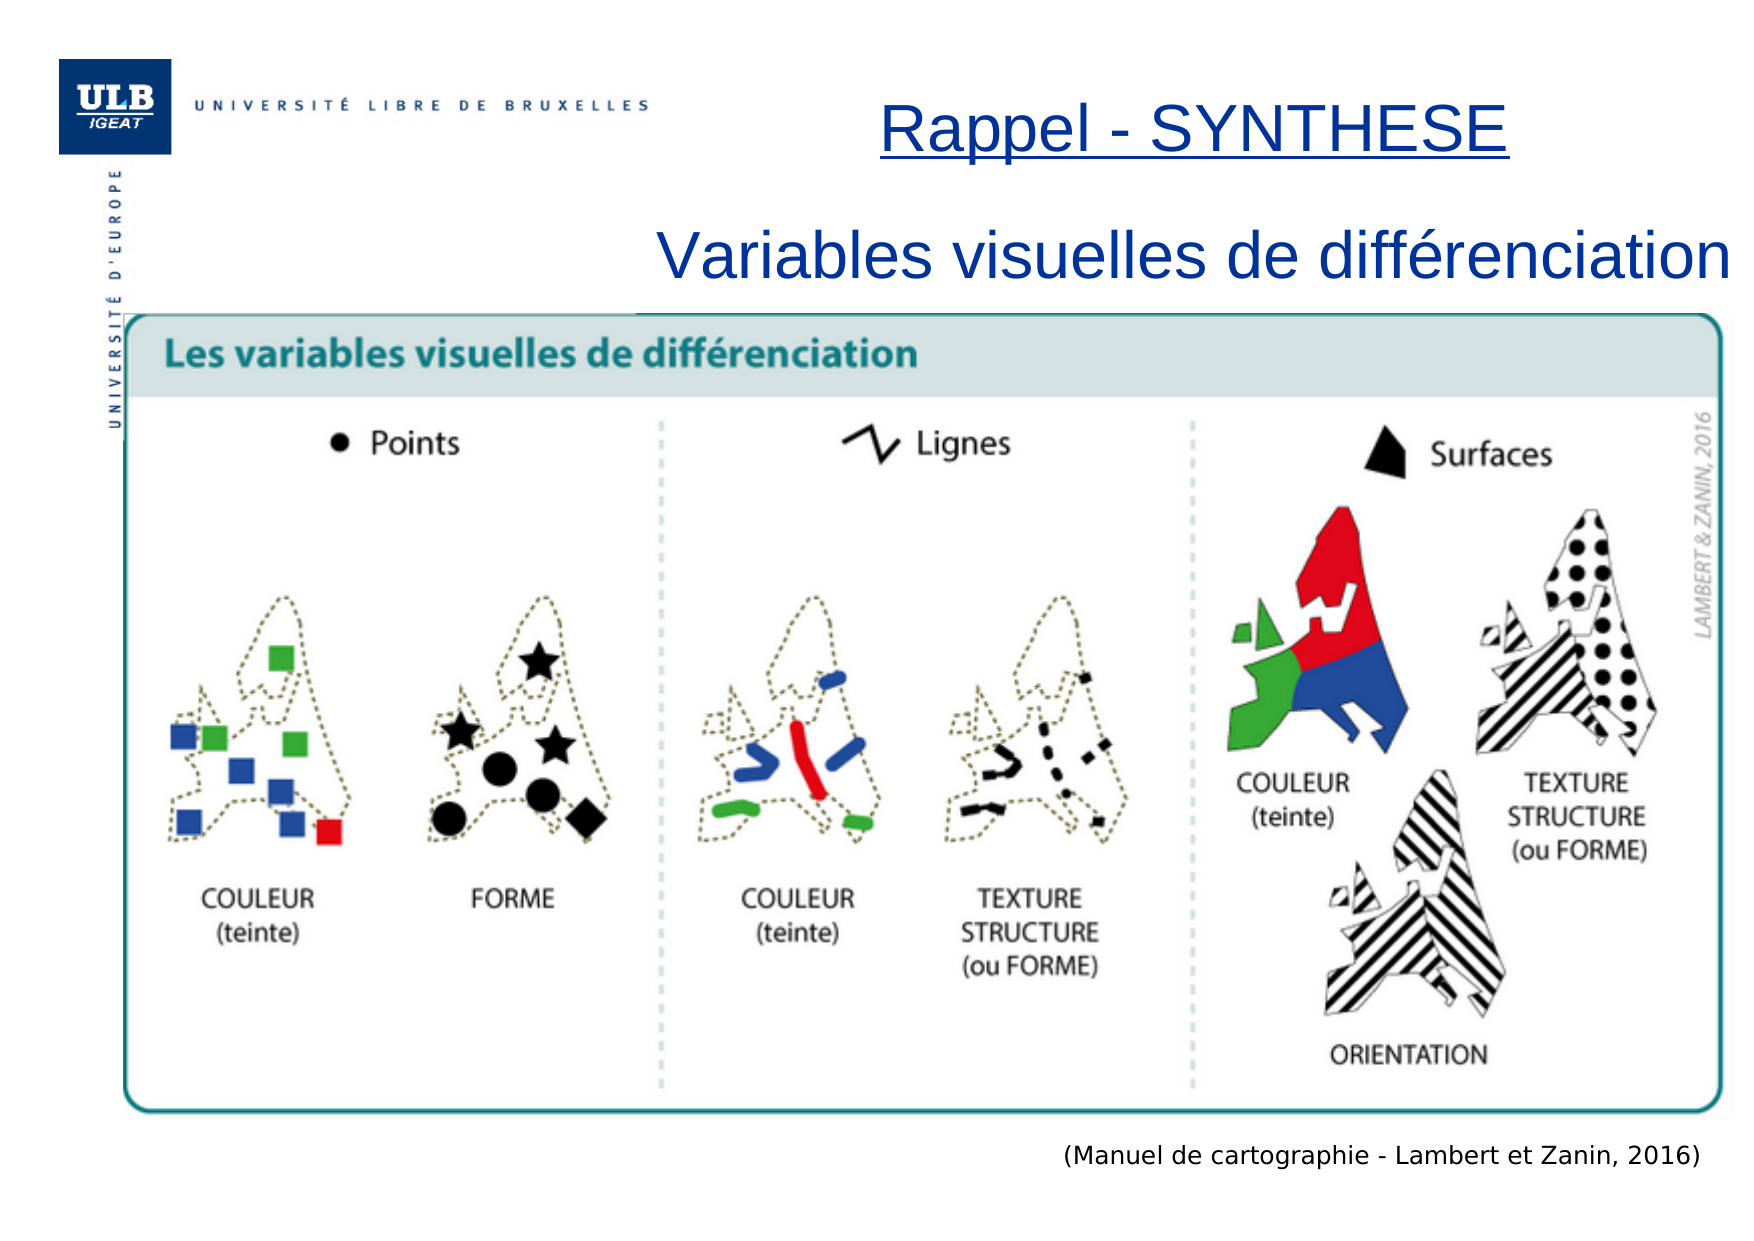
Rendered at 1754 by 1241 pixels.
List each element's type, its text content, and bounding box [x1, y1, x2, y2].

picture [59, 59, 1735, 1182]
title Rappel - SYNTHESE Variables visuelles de différenciation [655, 0, 1735, 393]
text_box (Manuel de cartographie - Lambert et Zanin, 2016) [1039, 1133, 1717, 1178]
